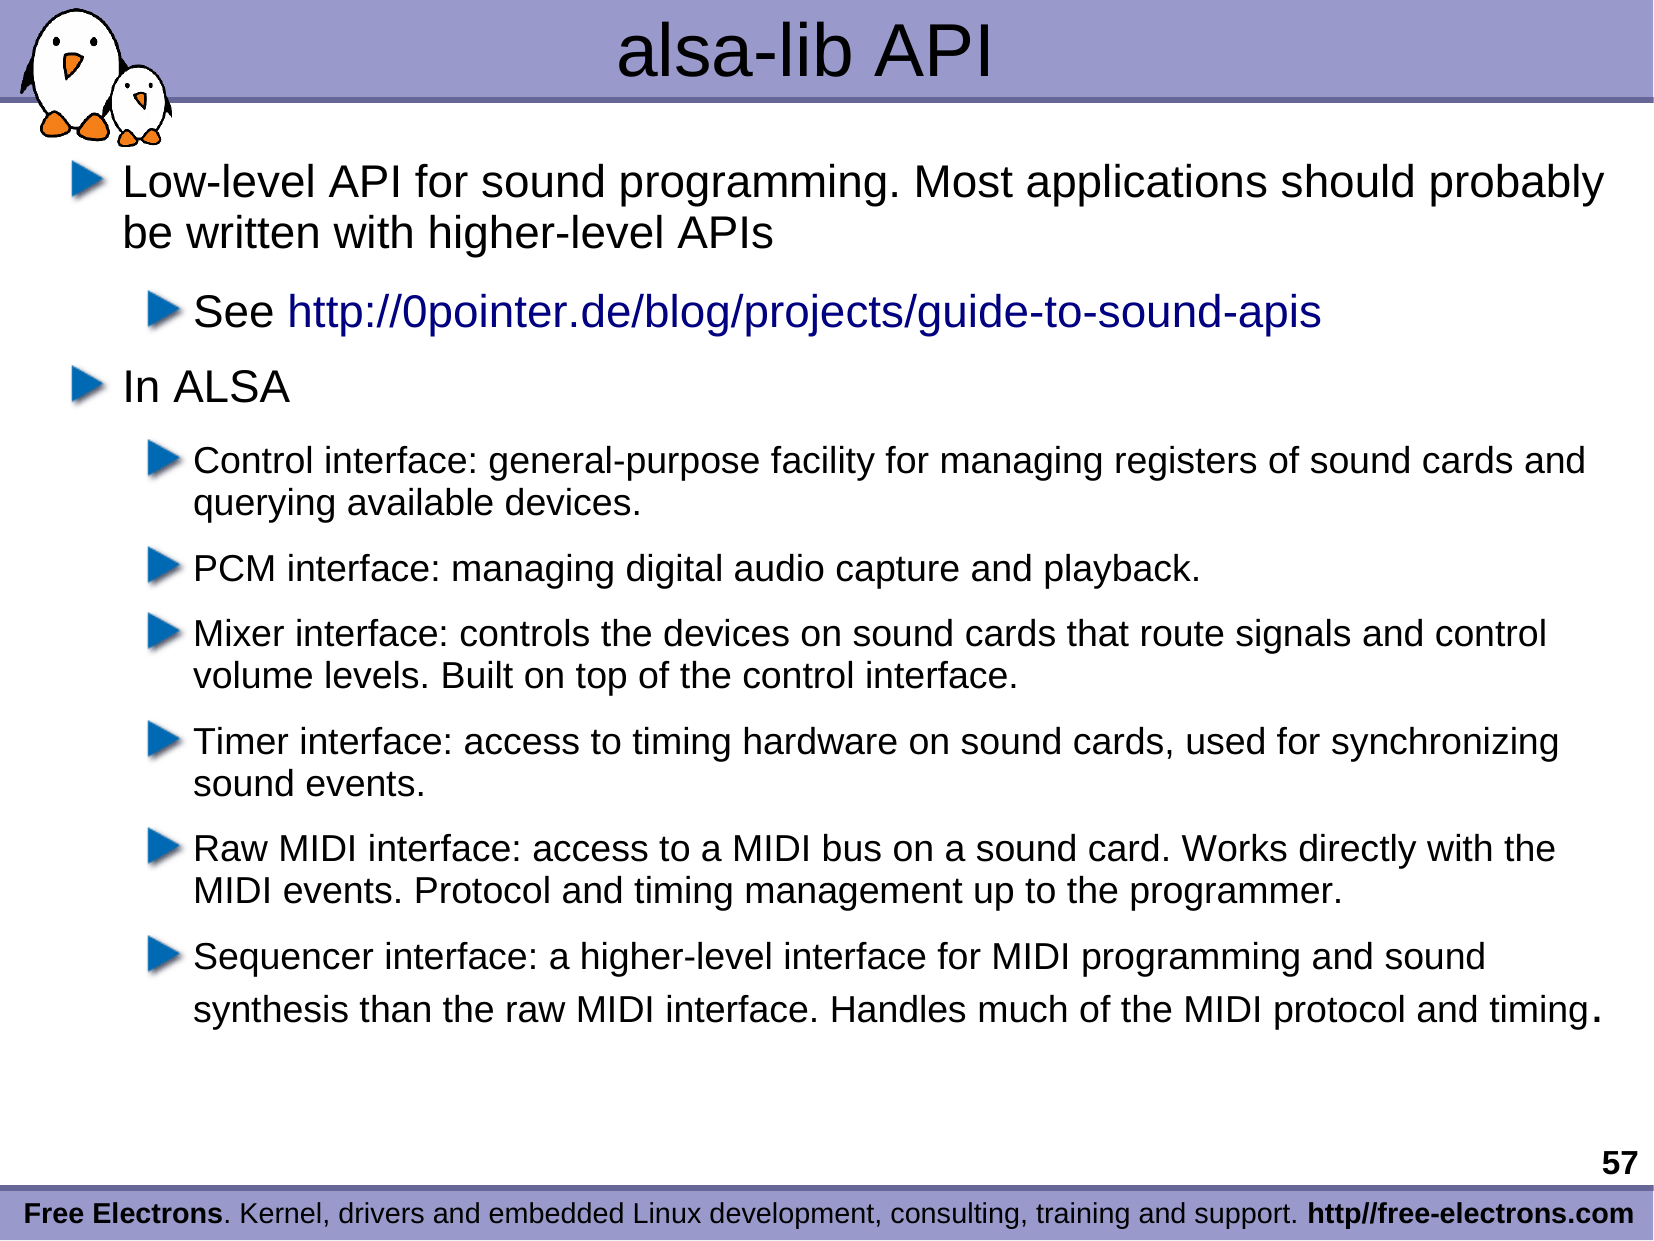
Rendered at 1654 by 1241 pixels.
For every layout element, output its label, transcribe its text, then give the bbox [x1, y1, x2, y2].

list Low-level API for sound programming. Most applications should probably be written with higher-level APIs See http://0pointer.de/blog/projects/guide-to-sound-apis In ALSA Control interface: general-purpose facility for managing registers of sound cards and querying available devices. PCM interface: managing digital audio capture and playback. Mixer interface: controls the devices on sound cards that route signals and control volume levels. Built on top of the control interface. Timer interface: access to timing hardware on sound cards, used for synchronizing sound events. Raw MIDI interface: access to a MIDI bus on a sound card. Works directly with the MIDI events. Protocol and timing management up to the programmer. Sequencer interface: a higher-level interface for MIDI programming and sound synthesis than the raw MIDI interface. Handles much of the MIDI protocol and timing. [51, 156, 1614, 1108]
title alsa-lib API [60, 0, 1551, 101]
picture [20, 8, 172, 147]
